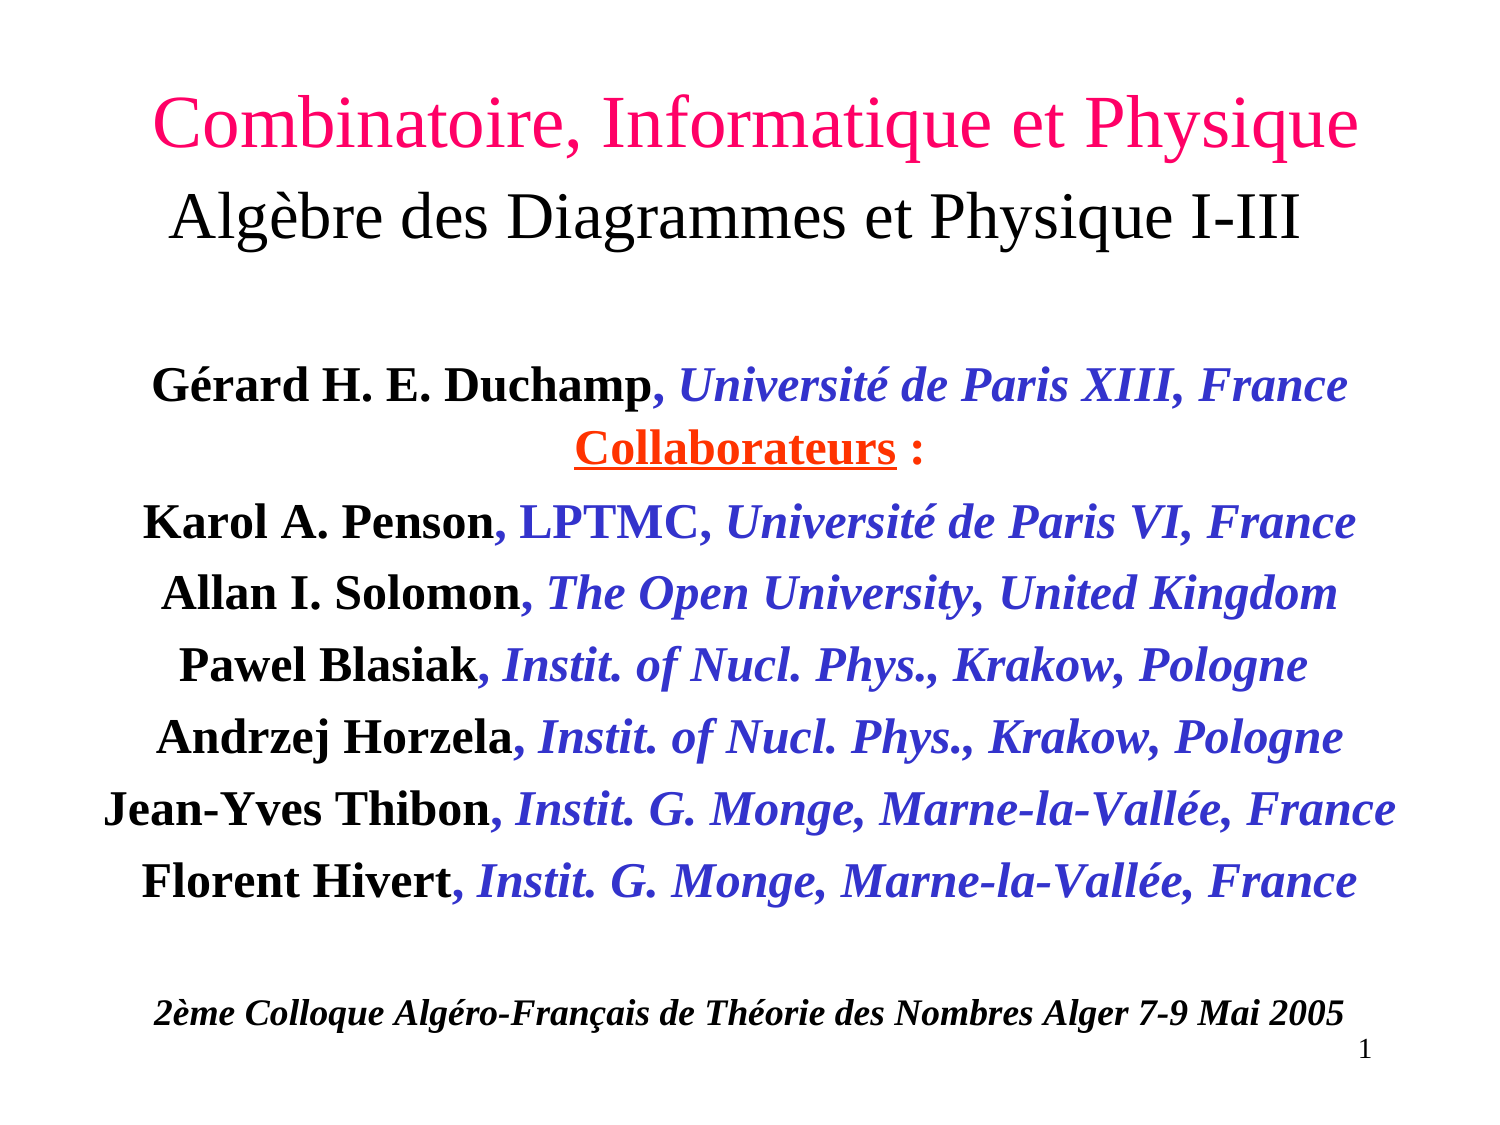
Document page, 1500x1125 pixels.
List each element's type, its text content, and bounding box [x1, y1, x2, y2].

title Combinatoire, Informatique et Physique Algèbre des Diagrammes et Physique I-III [37, 49, 1476, 288]
text_box Gérard H. E. Duchamp, Université de Paris XIII, France Collaborateurs : Karol A. Penson, LPTMC, Université de Paris VI, France Allan I. Solomon, The Open University, United Kingdom Pawel Blasiak, Instit. of Nucl. Phys., Krakow, Pologne Andrzej Horzela, Instit. of Nucl. Phys., Krakow, Pologne Jean-Yves Thibon, Instit. G. Monge, Marne-la-Vallée, France Florent Hivert, Instit. G. Monge, Marne-la-Vallée, France 2ème Colloque Algéro-Français de Théorie des Nombres Alger 7-9 Mai 2005 [12, 349, 1488, 1042]
